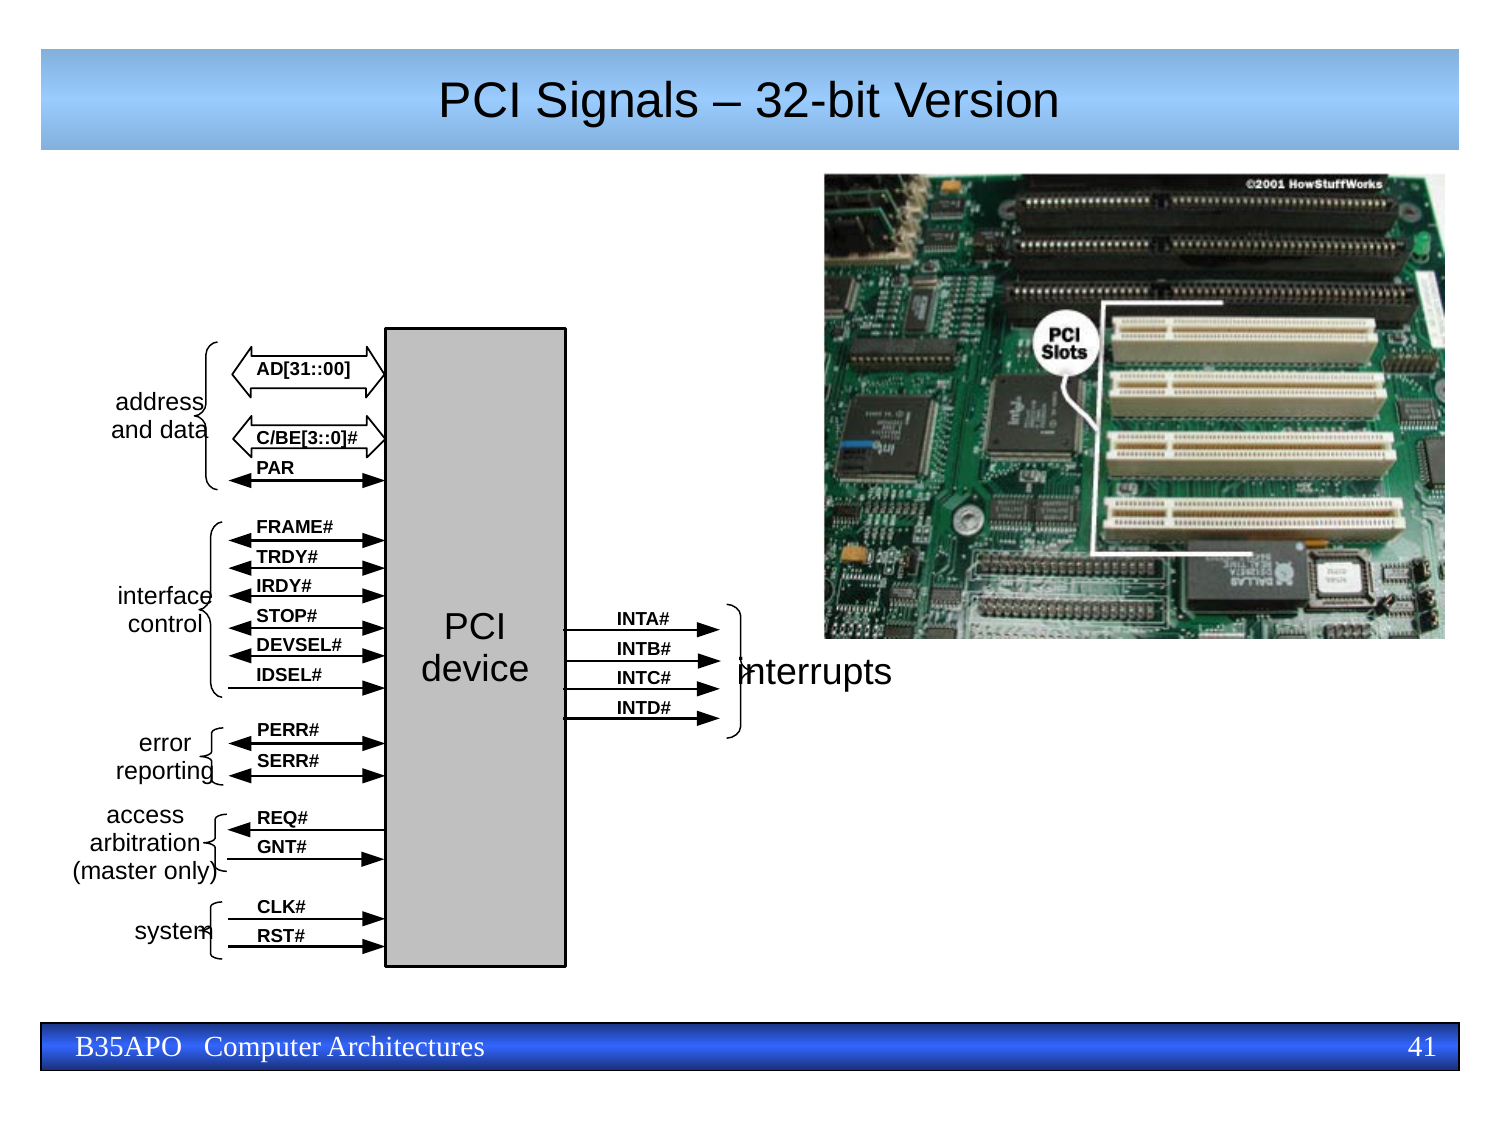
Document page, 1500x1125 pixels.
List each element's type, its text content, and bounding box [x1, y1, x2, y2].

text_box INTA# [602, 601, 686, 631]
text_box INTC# [602, 660, 700, 690]
text_box SERR# [242, 743, 386, 780]
text_box IRDY# [241, 568, 386, 597]
text_box interrupts [726, 604, 747, 739]
text_box INTD# [602, 690, 700, 727]
text_box error reporting [200, 727, 224, 786]
text_box GNT# [242, 829, 386, 866]
text_box address and data [194, 341, 218, 490]
text_box INTB# [602, 631, 700, 660]
text_box PAR [241, 450, 386, 487]
text_box access arbitration (master only) [203, 814, 227, 872]
text_box PERR# [242, 712, 386, 743]
text_box interface control [199, 521, 223, 698]
text_box C/BE[3::0]# [241, 420, 386, 450]
title PCI Signals – 32-bit Version [41, 49, 1459, 150]
text_box STOP# [241, 597, 386, 627]
text_box PCI device [385, 328, 566, 967]
text_box IDSEL# [241, 657, 386, 693]
text_box FRAME# [241, 509, 386, 538]
text_box CLK# [242, 888, 386, 918]
text_box REQ# [242, 799, 386, 829]
text_box system [210, 901, 223, 960]
text_box AD[31::00] [241, 351, 386, 387]
picture [823, 173, 1445, 639]
text_box TRDY# [241, 538, 386, 568]
text_box DEVSEL# [241, 627, 386, 657]
text_box RST# [242, 918, 386, 955]
